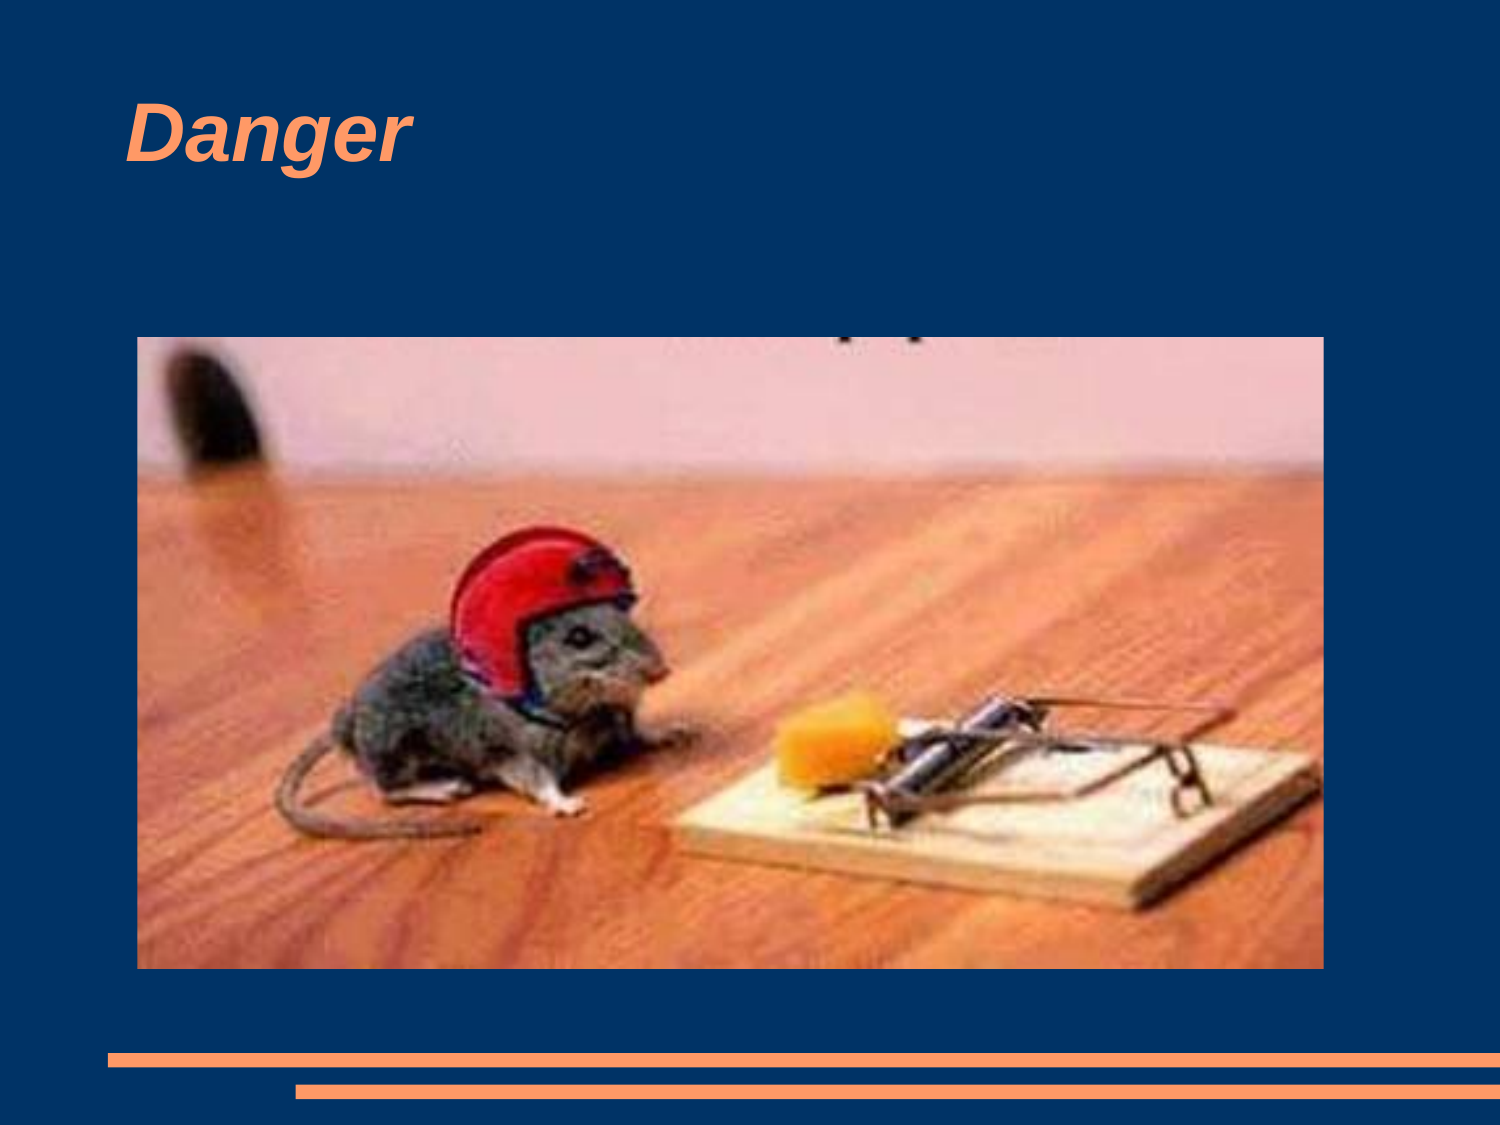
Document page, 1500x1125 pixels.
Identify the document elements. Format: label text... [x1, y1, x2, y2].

chart [137, 337, 1326, 971]
title Danger [110, 34, 1392, 238]
